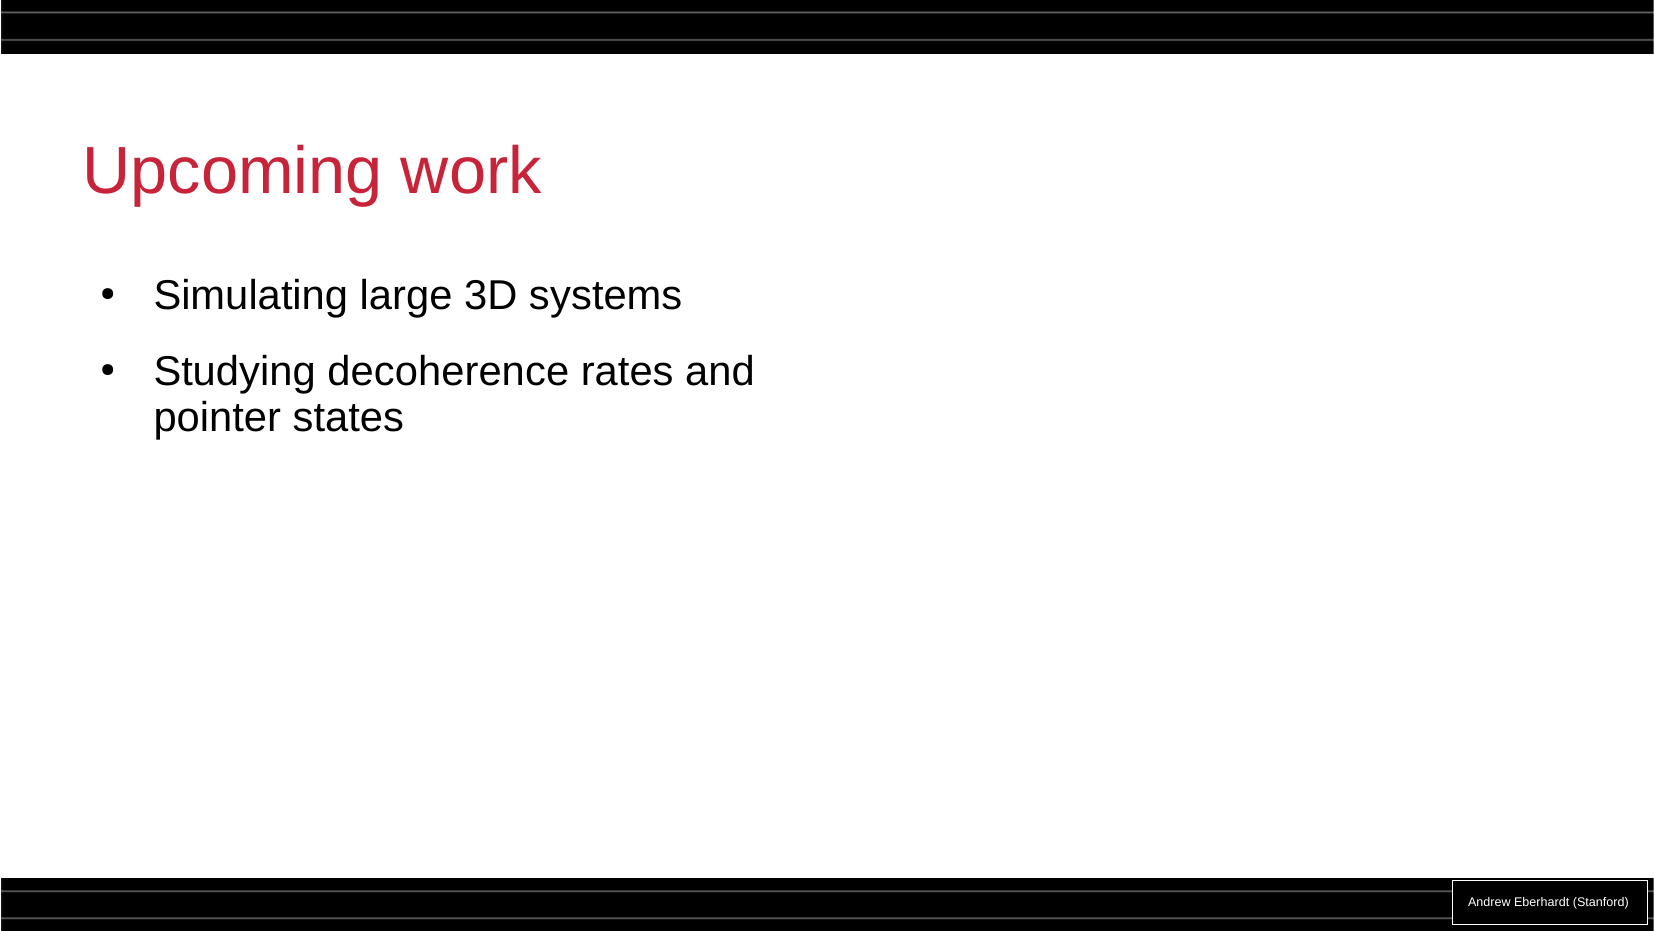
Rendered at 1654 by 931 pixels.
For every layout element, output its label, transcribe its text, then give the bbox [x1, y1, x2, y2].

picture [1, 0, 1654, 54]
picture [1, 878, 1654, 931]
title Upcoming work [82, 92, 1571, 249]
text_box Andrew Eberhardt (Stanford) [1452, 880, 1648, 925]
list Simulating large 3D systems Studying decoherence rates and pointer states [82, 271, 826, 851]
